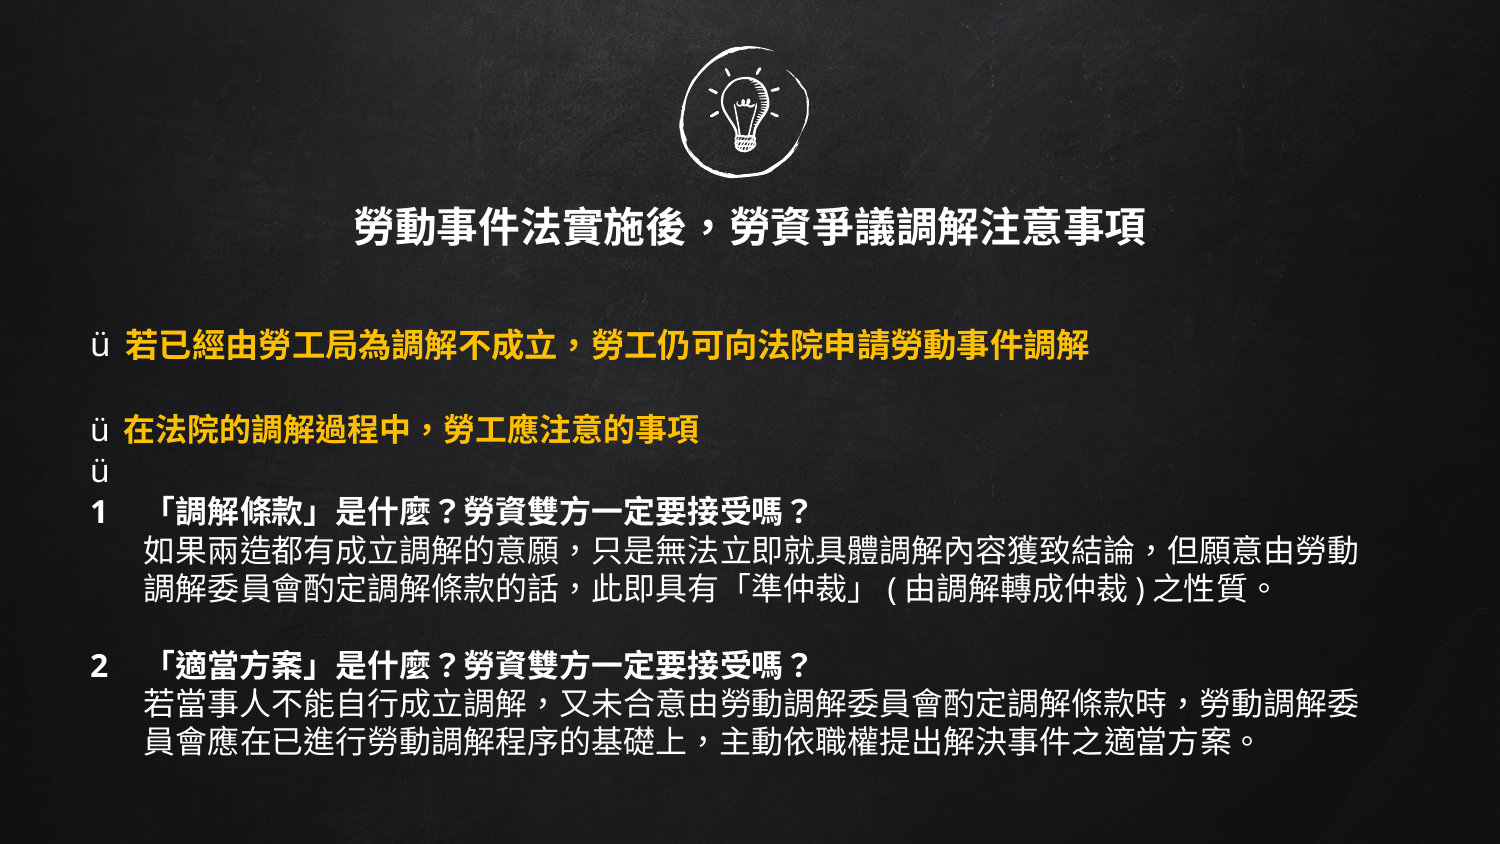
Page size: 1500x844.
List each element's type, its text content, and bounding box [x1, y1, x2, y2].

list 在法院的調解過程中，勞工應注意的事項 「調解條款」是什麼？勞資雙方一定要接受嗎？ 如果兩造都有成立調解的意願，只是無法立即就具體調解內容獲致結論，但願意由勞動 調解委員會酌定調解條款的話，此即具有「準仲裁」(由調解轉成仲裁)之性質。 「適當方案」是什麼？勞資雙方一定要接受嗎？ 若當事人不能自行成立調解，又未合意由勞動調解委員會酌定調解條款時，勞動調解委 員會應在已進行勞動調解程序的基礎上，主動依職權提出解決事件之適當方案。 [75, 395, 1400, 800]
text_box [755, 67, 762, 75]
text_box [679, 46, 809, 179]
title 勞動事件法實施後，勞資爭議調解注意事項 [0, 185, 1500, 300]
text_box [720, 76, 770, 153]
text_box [725, 68, 731, 77]
text_box [770, 112, 779, 118]
text_box [770, 87, 780, 92]
text_box [710, 111, 719, 118]
list 若已經由勞工局為調解不成立，勞工仍可向法院申請勞動事件調解 [75, 309, 1424, 490]
text_box [708, 88, 718, 95]
